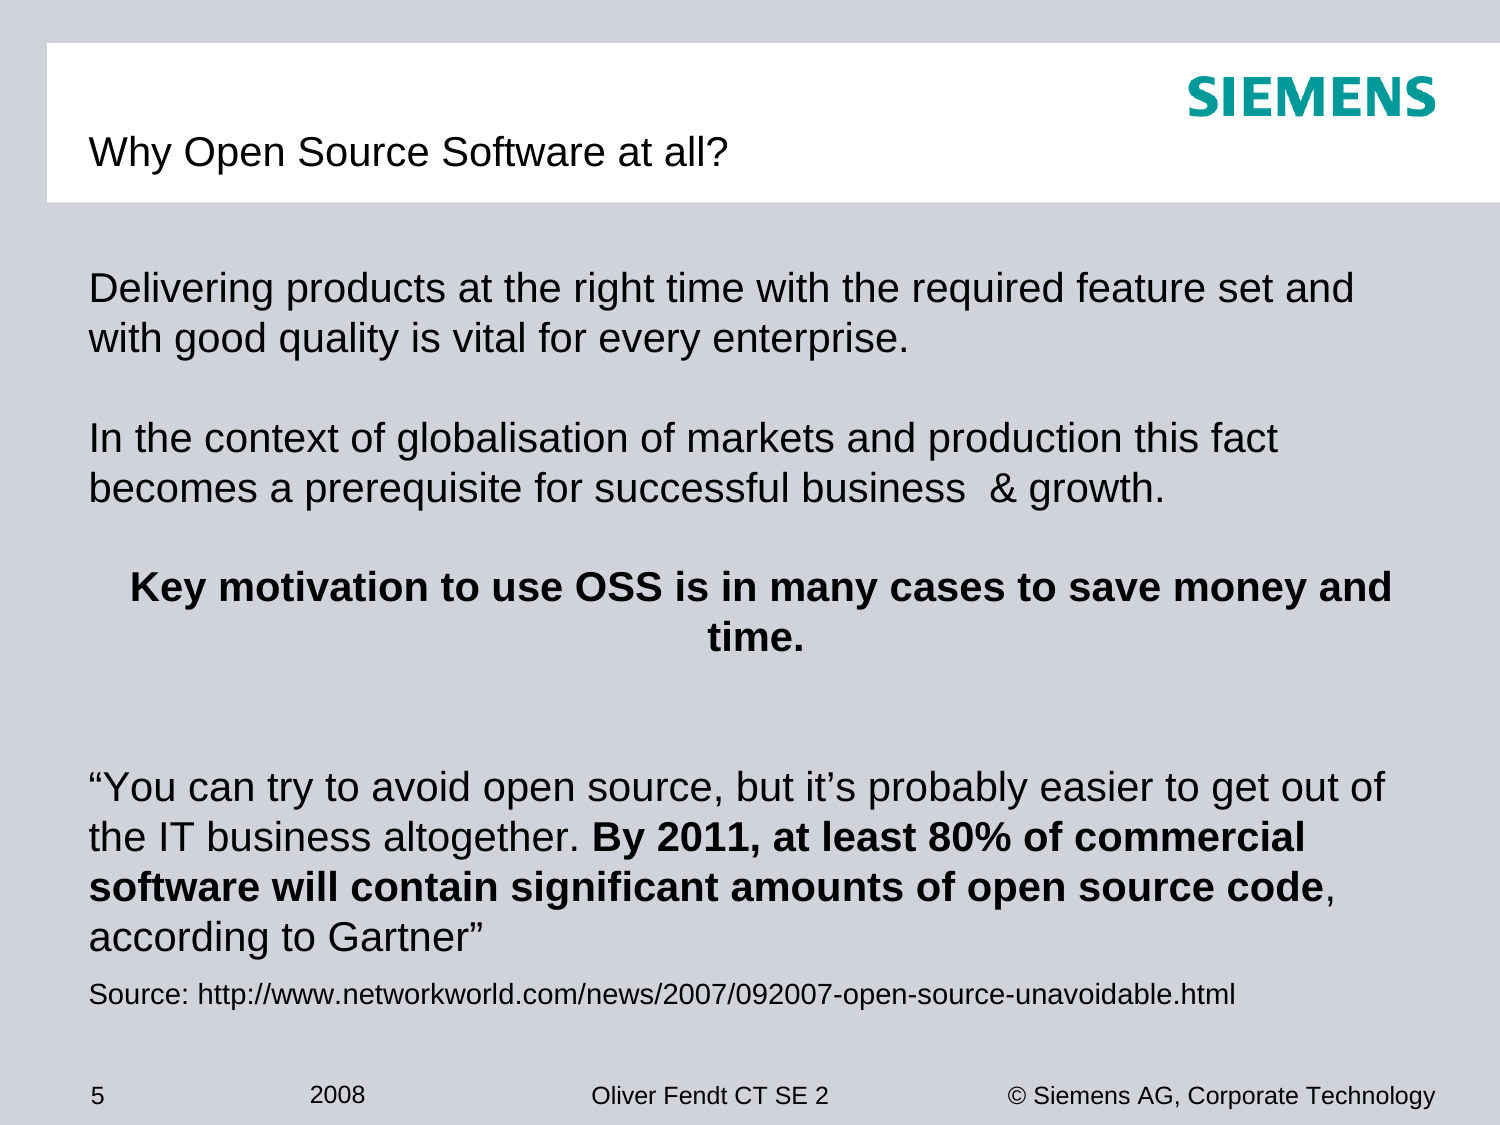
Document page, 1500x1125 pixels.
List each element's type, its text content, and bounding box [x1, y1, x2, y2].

picture [1181, 69, 1444, 123]
list Delivering products at the right time with the required feature set and with good quality is vital for every enterprise. In the context of globalisation of markets and production this fact becomes a prerequisite for successful business & growth. Key motivation to use OSS is in many cases to save money and time. “You can try to avoid open source, but it’s probably easier to get out of the IT business altogether. By 2011, at least 80% of commercial software will contain significant amounts of open source code, according to Gartner” Source: http://www.networkworld.com/news/2007/092007-open-source-unavoidable.html [88, 260, 1436, 1061]
title Why Open Source Software at all? [88, 42, 1096, 176]
